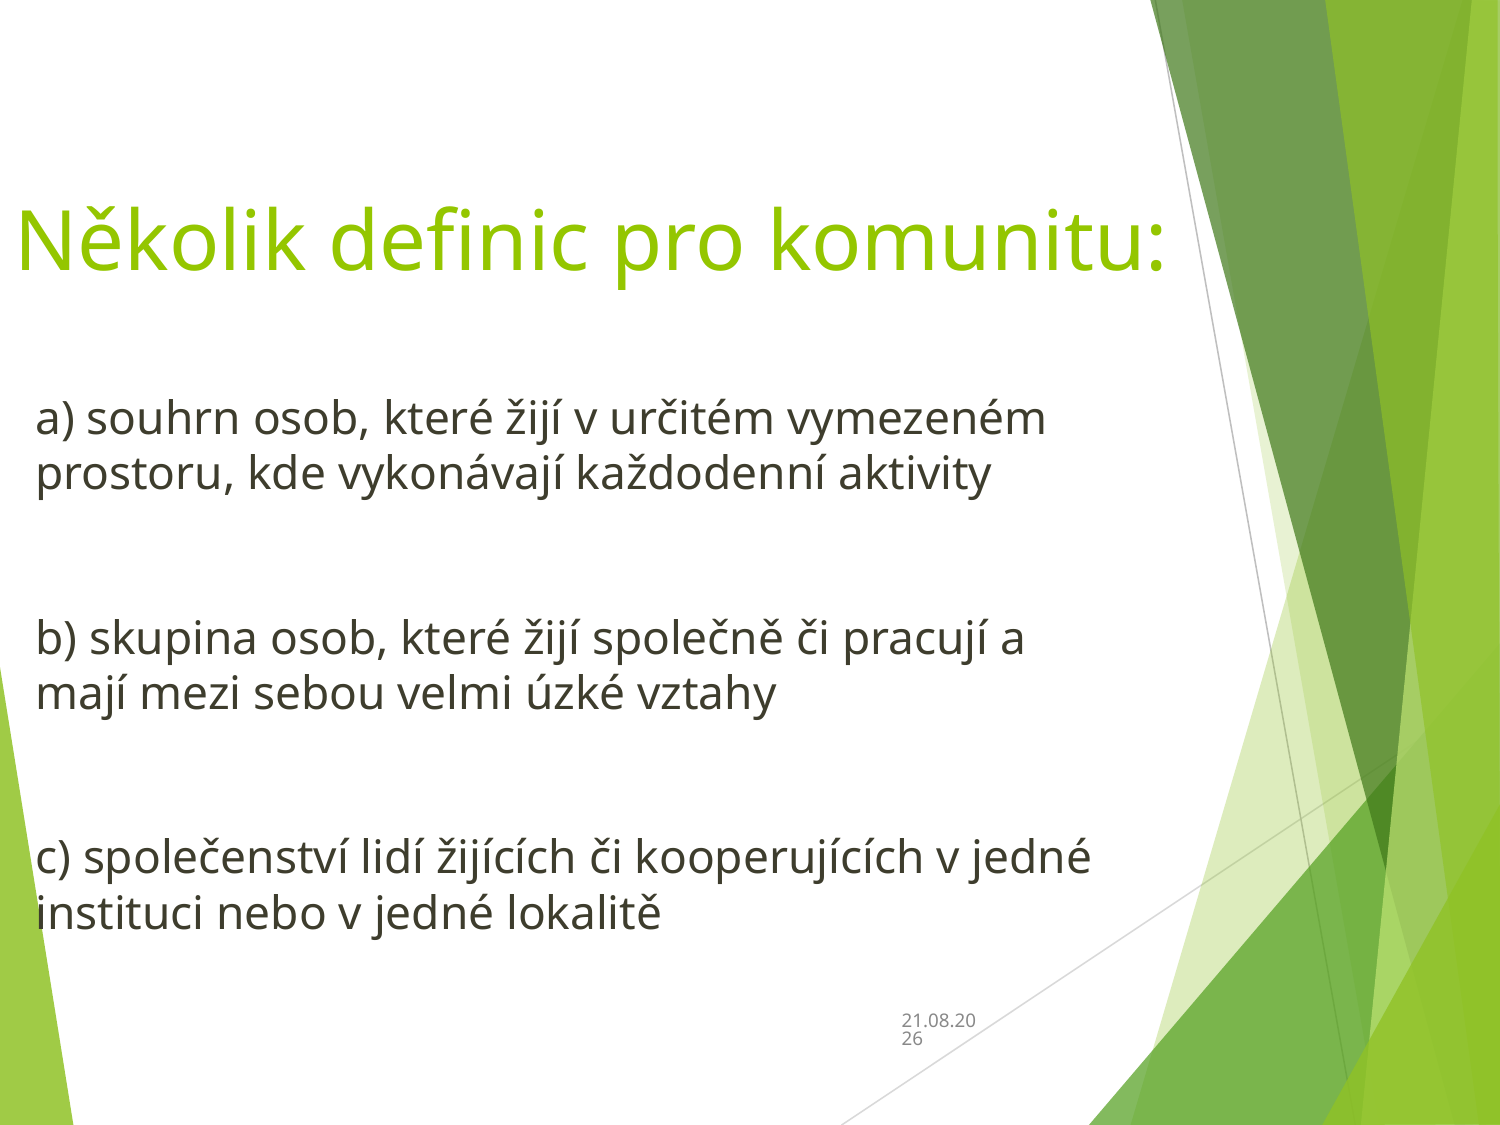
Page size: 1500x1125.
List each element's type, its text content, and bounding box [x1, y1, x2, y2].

title Několik definic pro komunitu: [0, 179, 1397, 356]
text_box 14.04.2020 [886, 991, 999, 1051]
list a) souhrn osob, které žijí v určitém vymezeném prostoru, kde vykonávají každodenní aktivity b) skupina osob, které žijí společně či pracují a mají mezi sebou velmi úzké vztahy c) společenství lidí žijících či kooperujících v jedné instituci nebo v jedné lokalitě [0, 381, 1112, 957]
